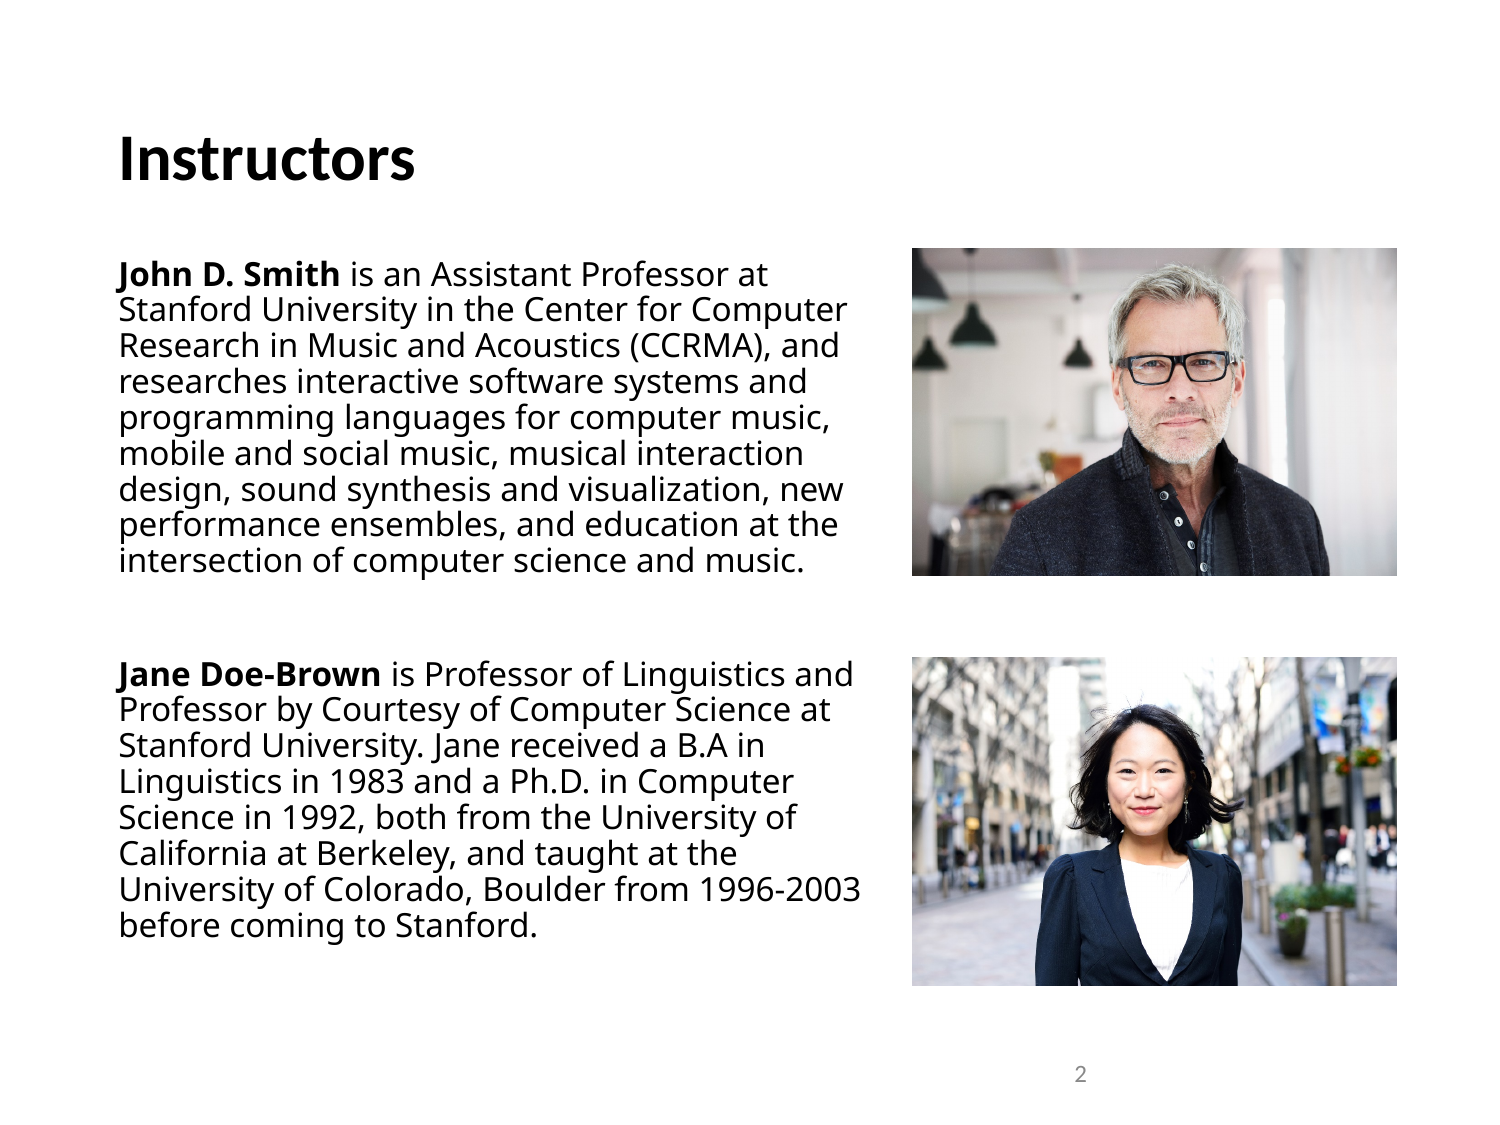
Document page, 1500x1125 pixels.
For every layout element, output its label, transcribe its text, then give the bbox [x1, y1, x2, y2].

list John D. Smith is an Assistant Professor at Stanford University in the Center for Computer Research in Music and Acoustics (CCRMA), and researches interactive software systems and programming languages for computer music, mobile and social music, musical interaction design, sound synthesis and visualization, new performance ensembles, and education at the intersection of computer science and music. Jane Doe-Brown is Professor of Linguistics and Professor by Courtesy of Computer Science at Stanford University. Jane received a B.A in Linguistics in 1983 and a Ph.D. in Computer Science in 1992, both from the University of California at Berkeley, and taught at the University of Colorado, Boulder from 1996-2003 before coming to Stanford. [103, 249, 883, 963]
text_box <number> [1059, 1042, 1397, 1103]
picture [912, 248, 1397, 577]
picture [912, 657, 1397, 986]
title Instructors [103, 75, 1397, 203]
